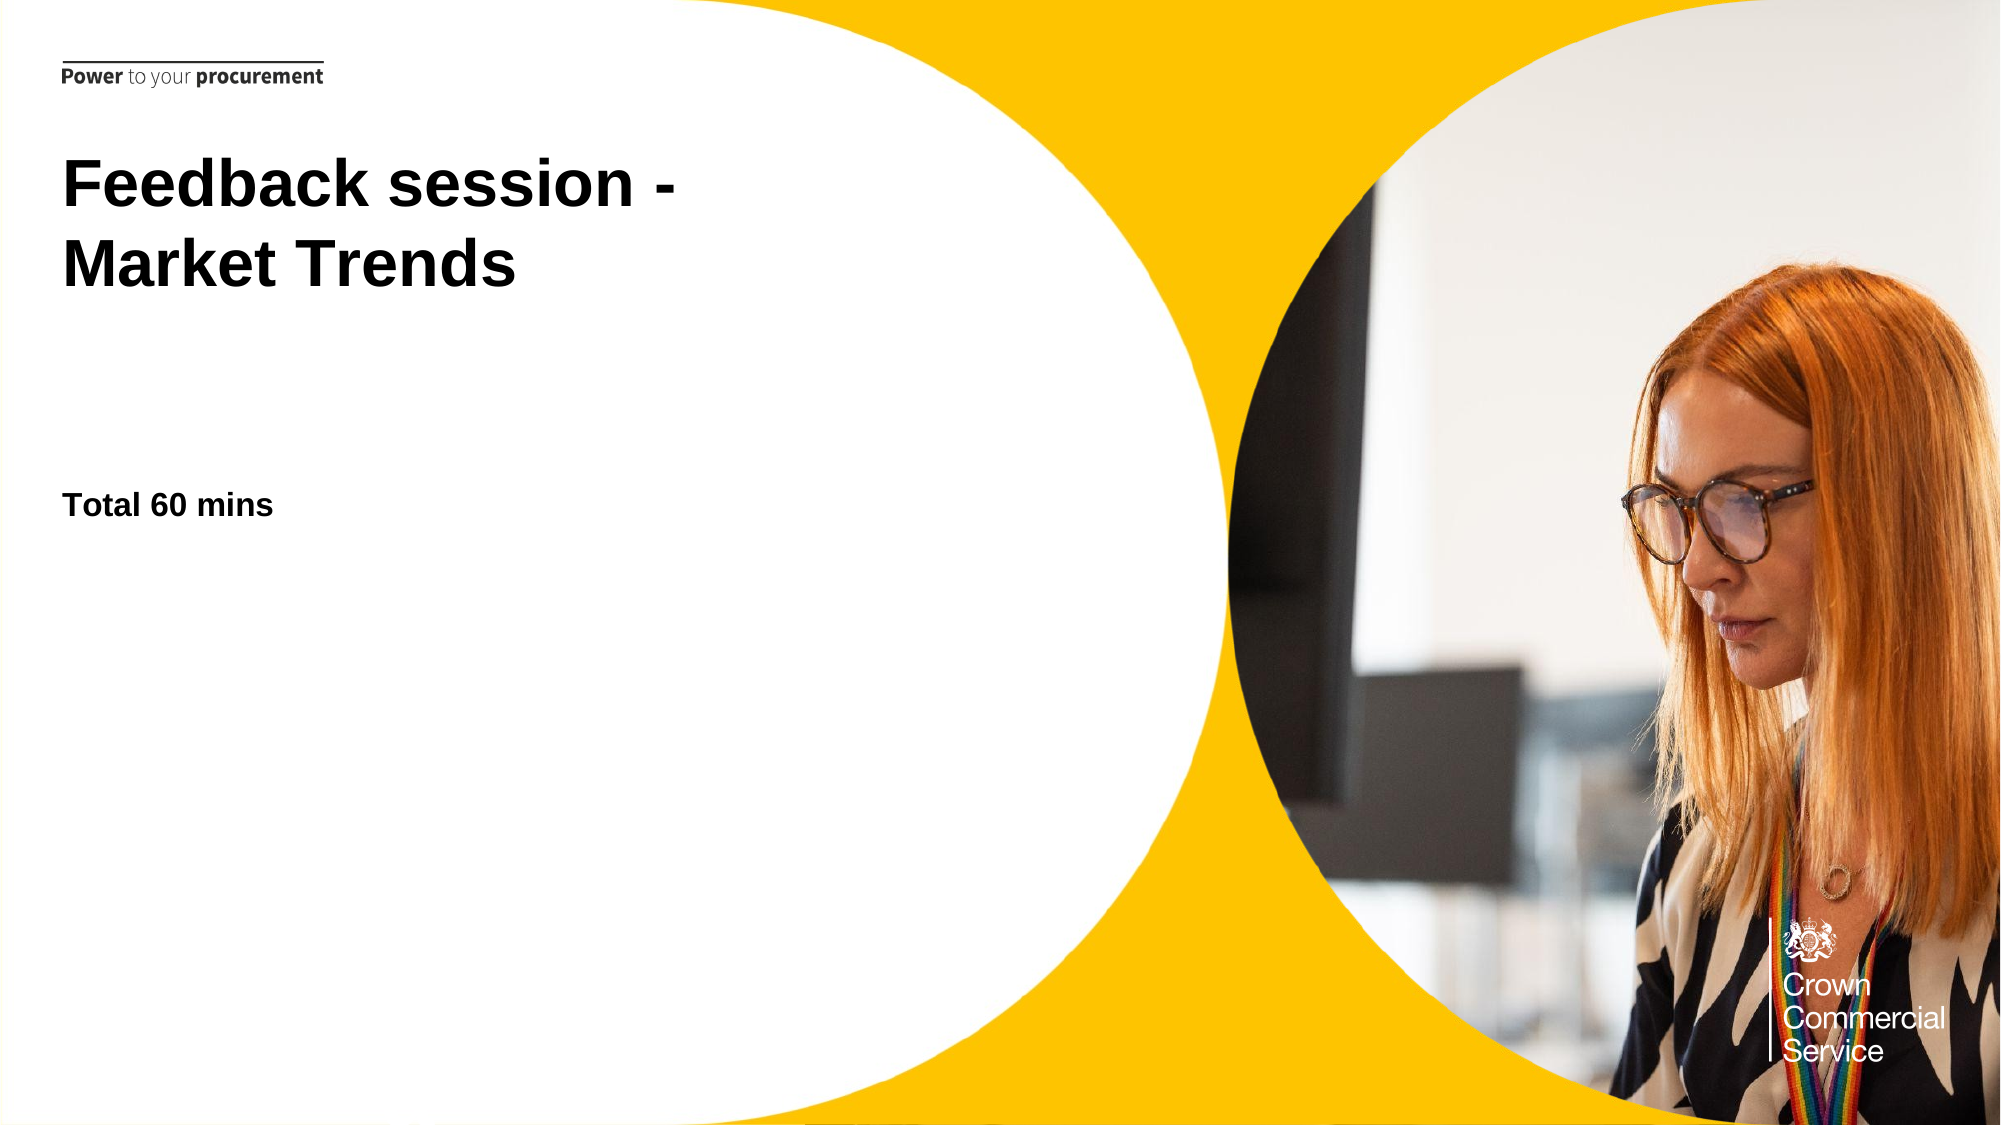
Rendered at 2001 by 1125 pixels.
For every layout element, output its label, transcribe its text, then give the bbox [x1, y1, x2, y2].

title Feedback session - Market Trends [62, 139, 698, 279]
picture [1769, 917, 1944, 1063]
title Agenda [381, 913, 1835, 1053]
title Total 60 mins [62, 483, 1076, 1000]
